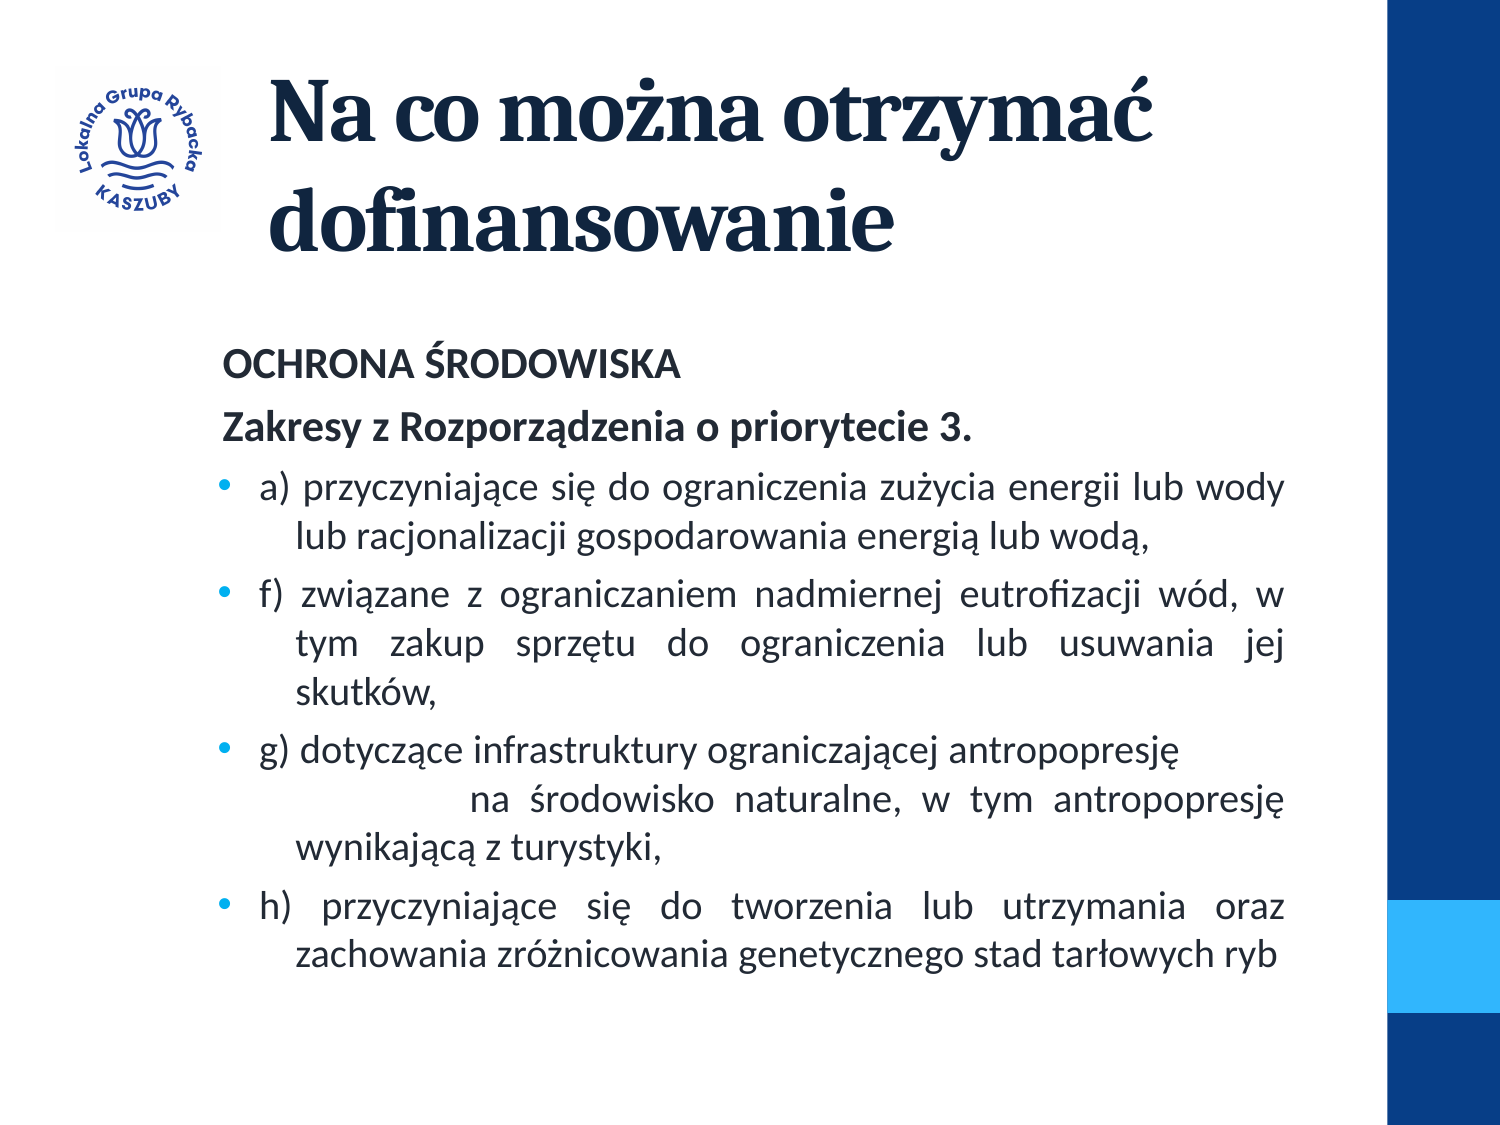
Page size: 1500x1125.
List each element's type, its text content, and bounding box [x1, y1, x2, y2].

picture [55, 66, 221, 232]
list OCHRONA ŚRODOWISKA Zakresy z Rozporządzenia o priorytecie 3. a) przyczyniające się do ograniczenia zużycia energii lub wody lub racjonalizacji gospodarowania energią lub wodą, f) związane z ograniczaniem nadmiernej eutrofizacji wód, w tym zakup sprzętu do ograniczenia lub usuwania jej skutków, g) dotyczące infrastruktury ograniczającej antropopresję na środowisko naturalne, w tym antropopresję wynikającą z turystyki, h) przyczyniające się do tworzenia lub utrzymania oraz zachowania zróżnicowania genetycznego stad tarłowych ryb [76, 326, 1302, 1027]
title Na co można otrzymać dofinansowanie [253, 30, 1326, 289]
